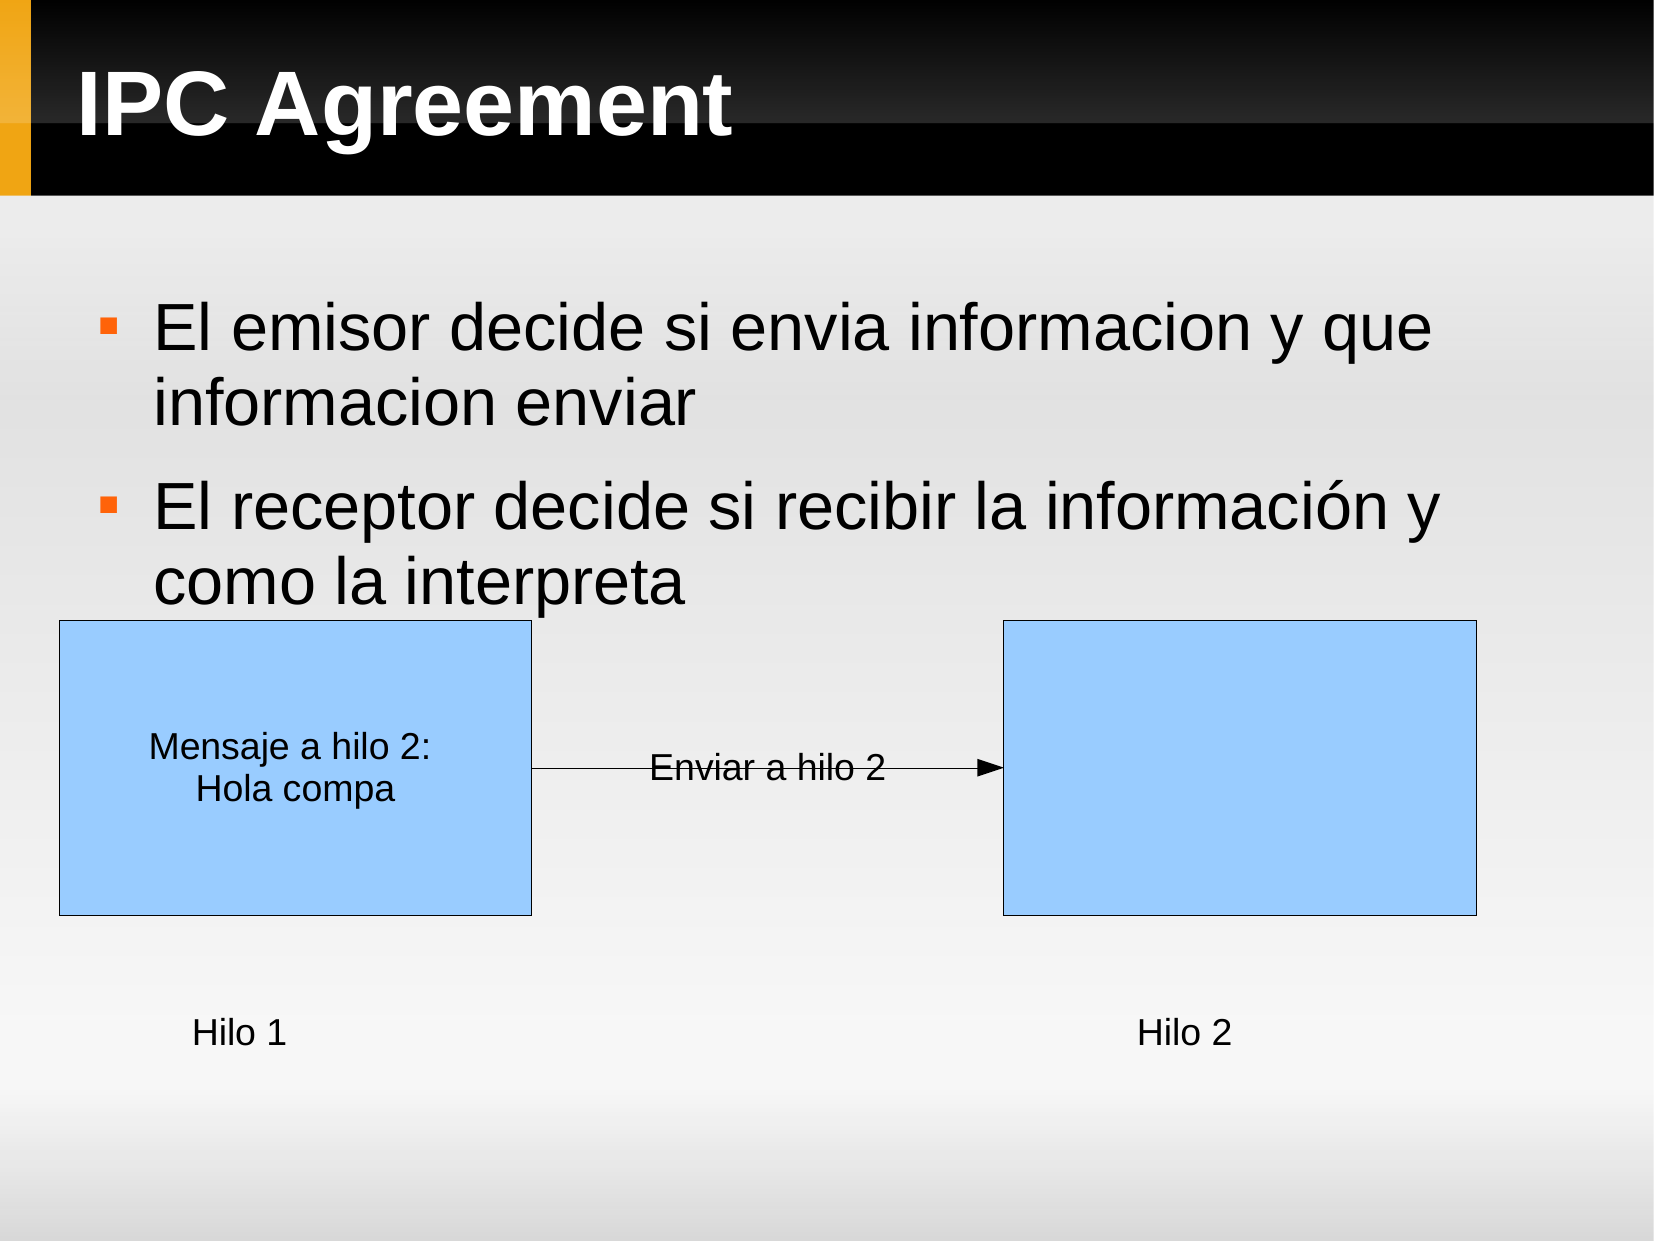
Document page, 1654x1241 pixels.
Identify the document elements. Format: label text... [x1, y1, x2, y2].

text_box Hilo 2 [1122, 1003, 1388, 1061]
text_box Mensaje a hilo 2: Hola compa [59, 620, 532, 916]
text_box [1003, 620, 1477, 916]
title IPC Agreement [76, 7, 1565, 200]
list El emisor decide si envia informacion y que informacion enviar El receptor decide si recibir la información y como la interpreta [82, 290, 1571, 1094]
picture [0, 0, 1654, 1241]
text_box Hilo 1 [177, 1003, 443, 1061]
